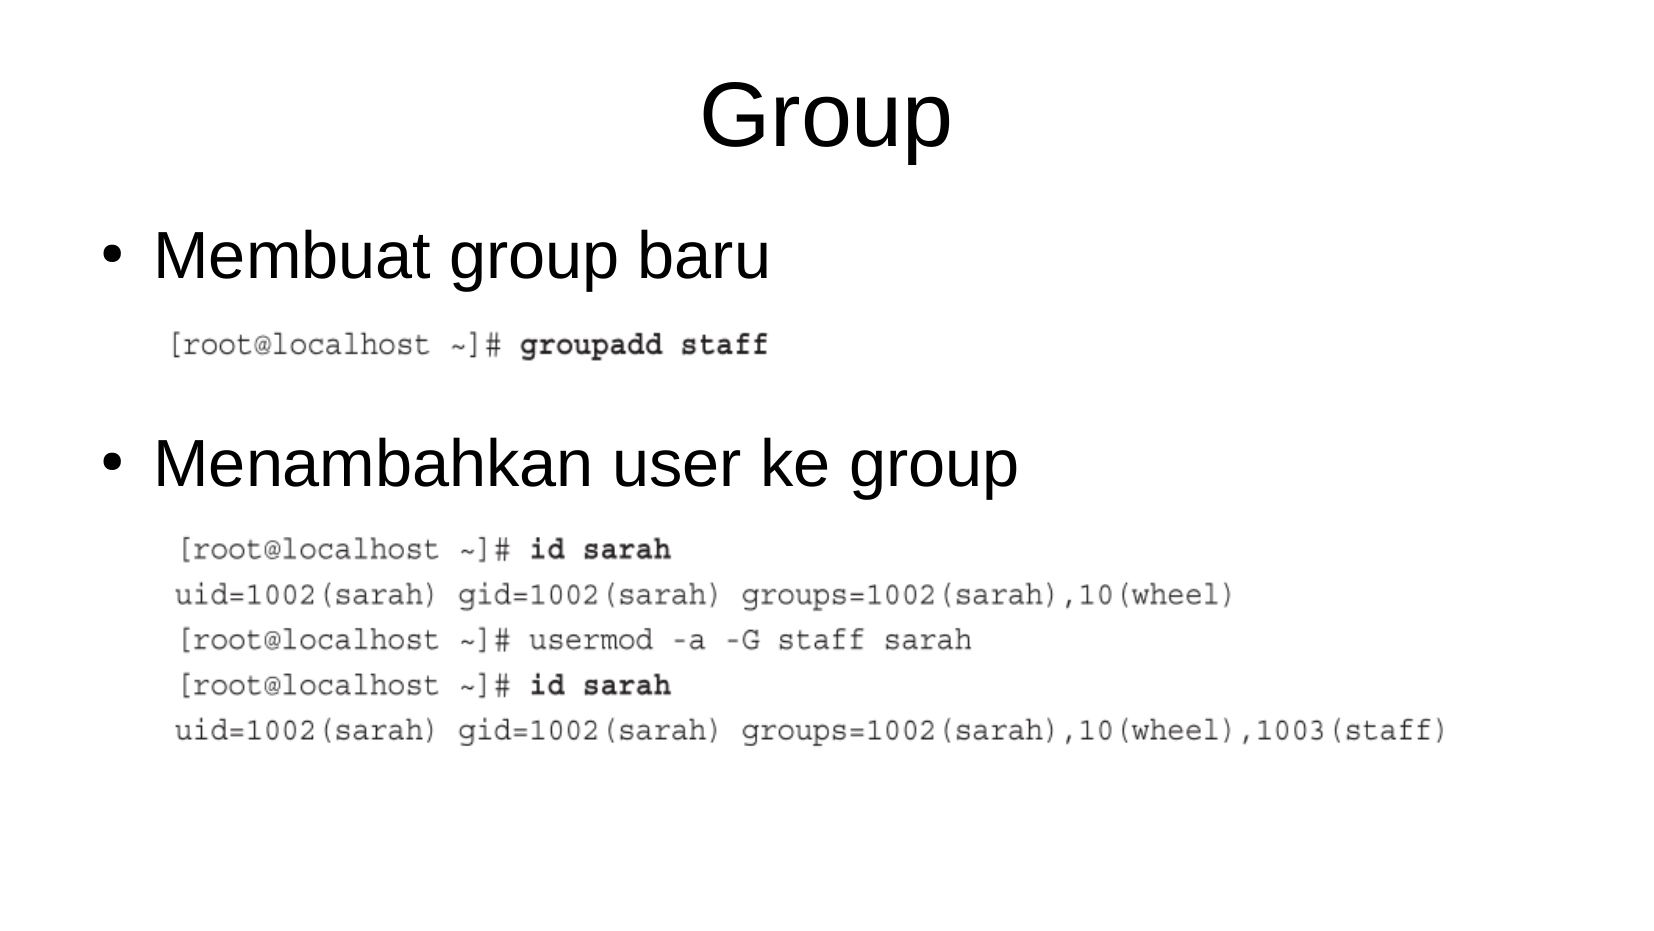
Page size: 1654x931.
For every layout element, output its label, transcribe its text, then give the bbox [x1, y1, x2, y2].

picture [162, 314, 781, 372]
list Membuat group baru Menambahkan user ke group [82, 217, 1571, 758]
title Group [82, 37, 1571, 193]
picture [165, 525, 1454, 758]
